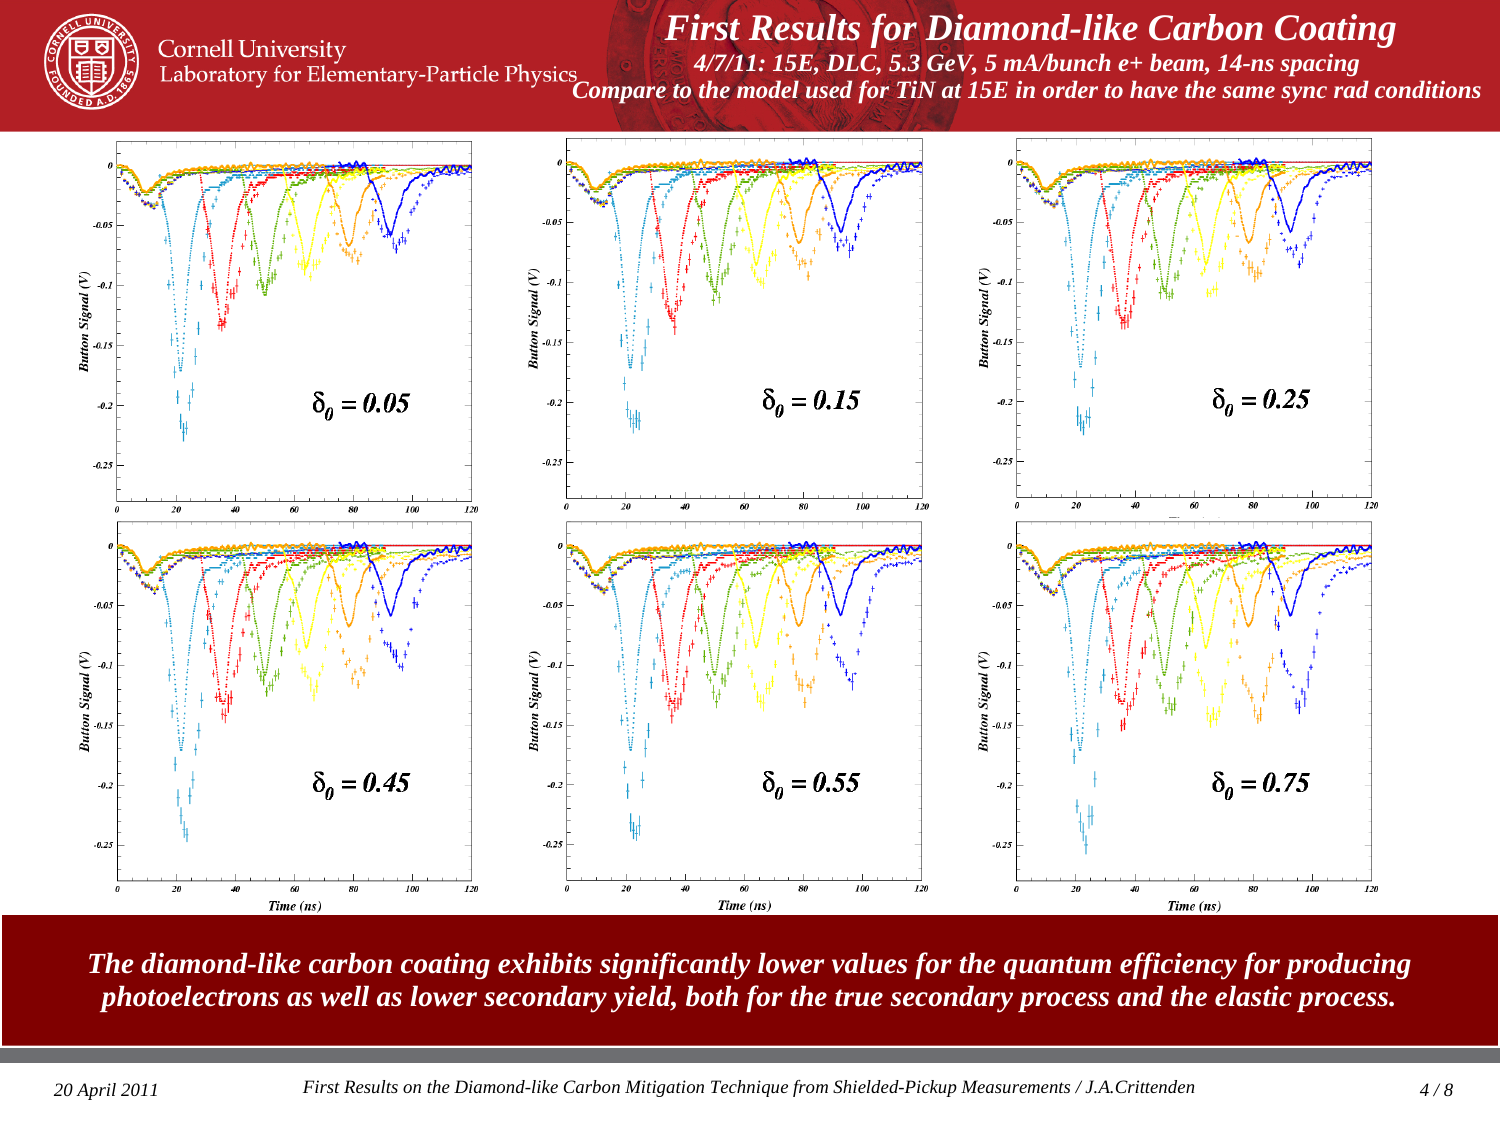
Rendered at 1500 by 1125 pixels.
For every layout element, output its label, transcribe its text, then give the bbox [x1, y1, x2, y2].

picture [0, 0, 1500, 132]
text_box First Results for Diamond-like Carbon Coating 4/7/11: 15E, DLC, 5.3 GeV, 5 mA/bunch e+ beam, 14-ns spacing Compare to the model used for TiN at 15E in order to have the same sync rad conditions [555, 0, 1500, 113]
picture [525, 134, 931, 915]
text_box The diamond-like carbon coating exhibits significantly lower values for the quantum efficiency for producing photoelectrons as well as lower secondary yield, both for the true secondary process and the elastic process. [2, 915, 1498, 1046]
picture [75, 137, 481, 915]
picture [975, 134, 1381, 915]
